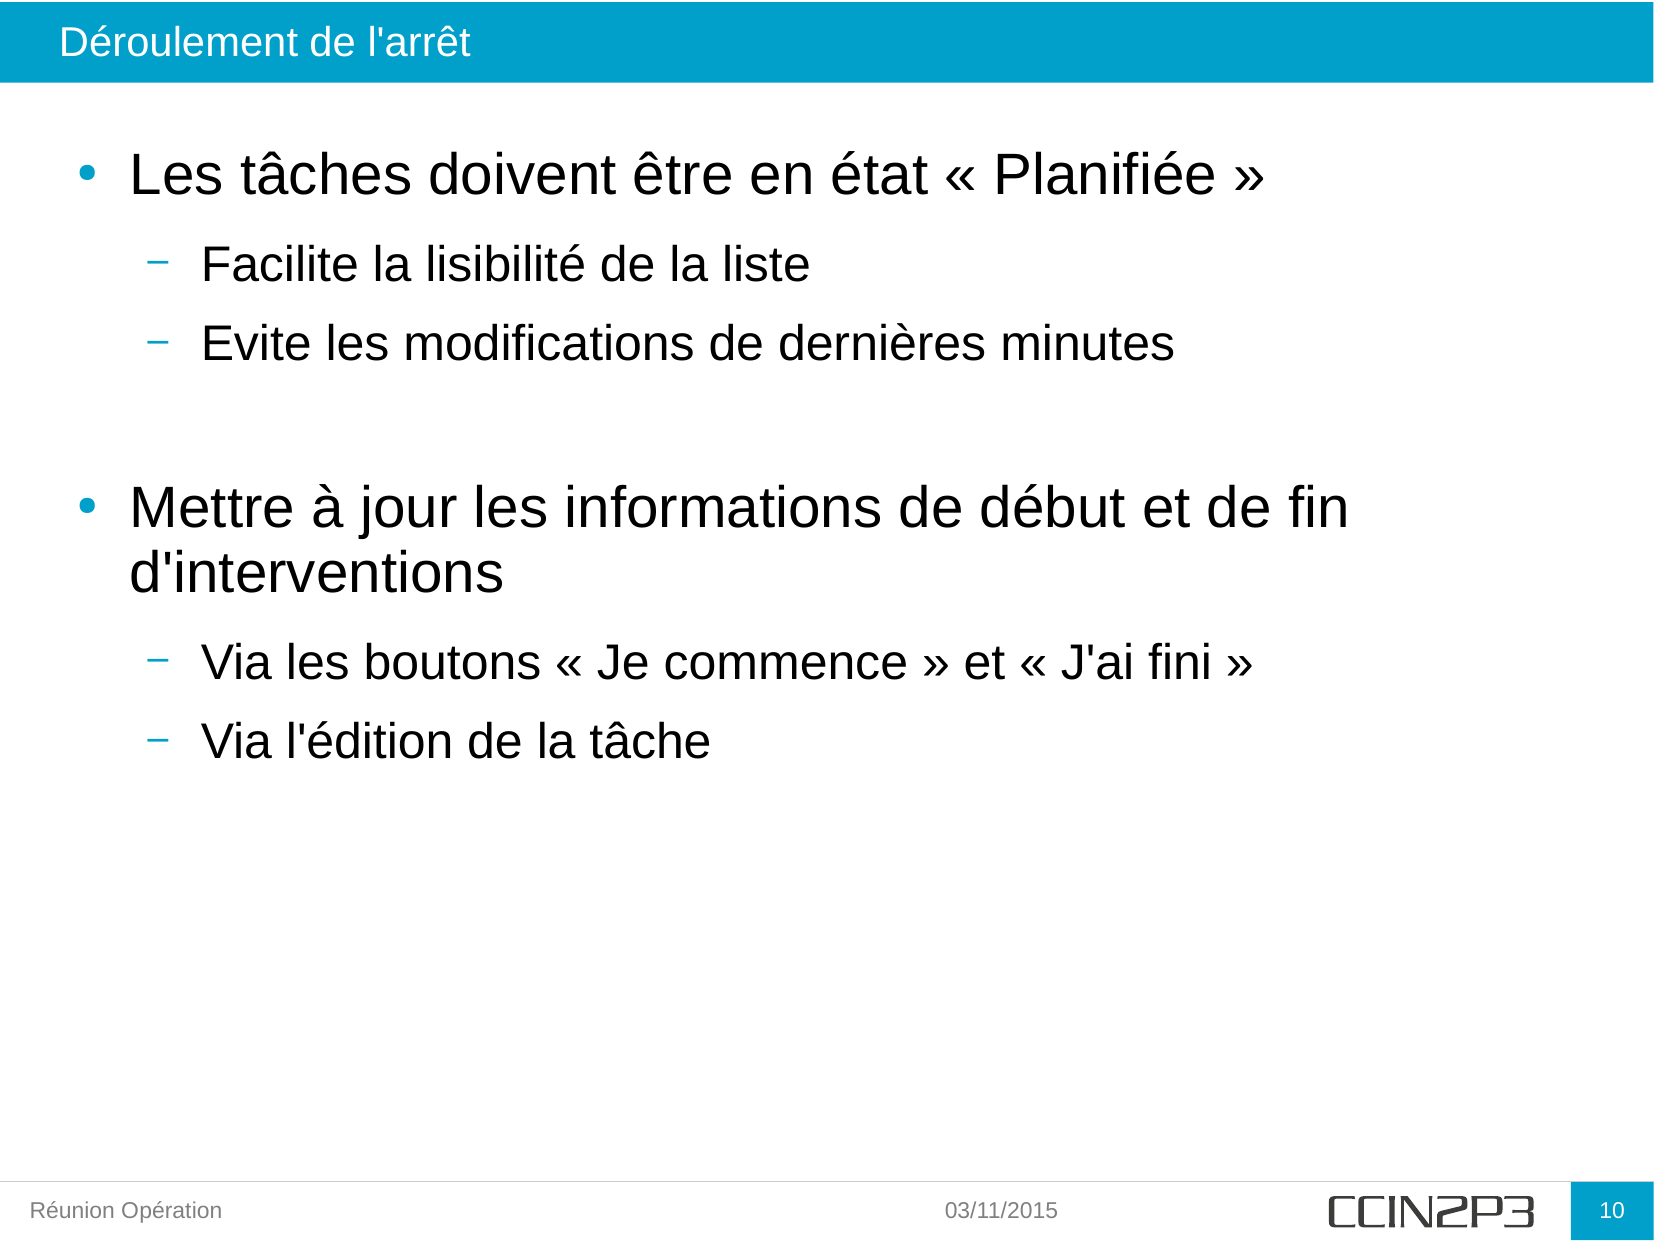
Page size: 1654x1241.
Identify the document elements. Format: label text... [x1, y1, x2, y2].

list Les tâches doivent être en état « Planifiée » Facilite la lisibilité de la liste Evite les modifications de dernières minutes Mettre à jour les informations de début et de fin d'interventions Via les boutons « Je commence » et « J'ai fini » Via l'édition de la tâche [59, 141, 1607, 1134]
title Déroulement de l'arrêt [0, 2, 1654, 83]
